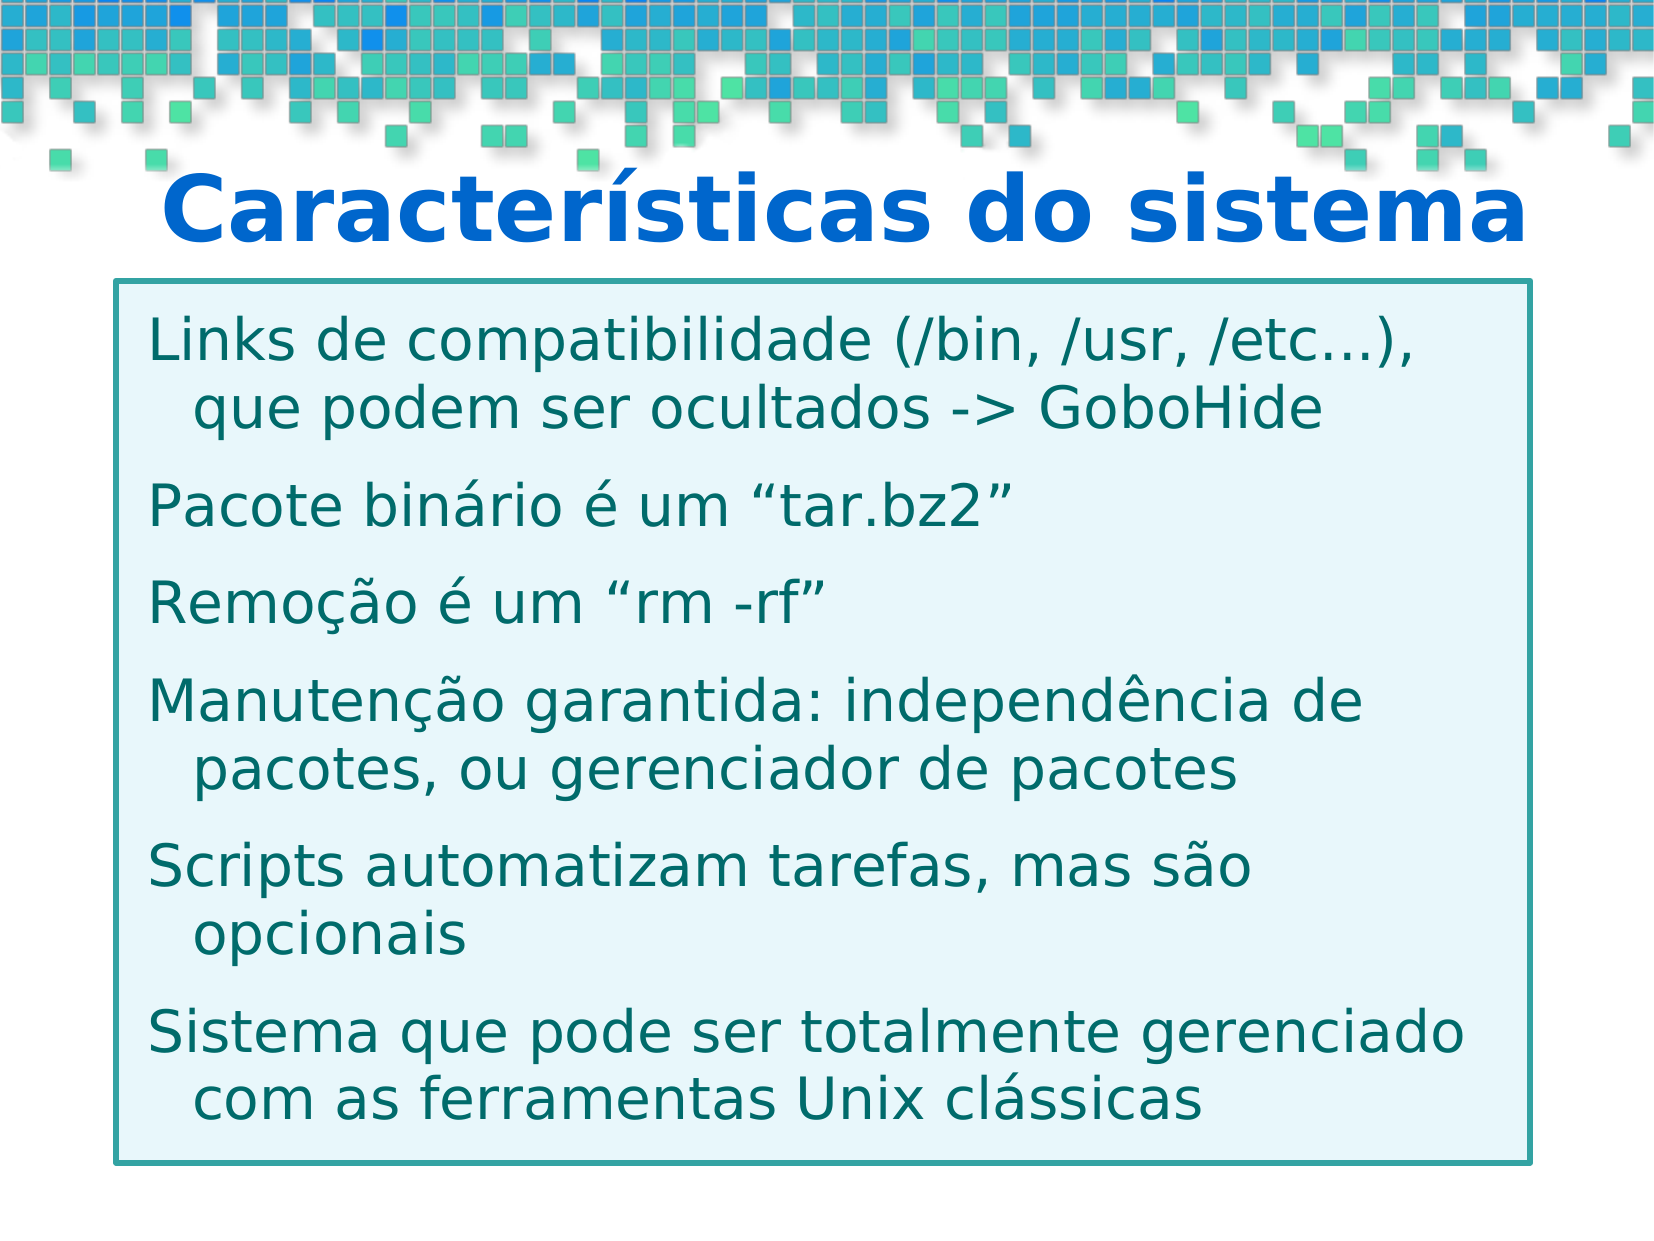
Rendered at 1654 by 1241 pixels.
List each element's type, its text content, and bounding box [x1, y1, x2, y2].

title Características do sistema [112, 132, 1581, 287]
picture [0, 0, 1654, 185]
list Links de compatibilidade (/bin, /usr, /etc...), que podem ser ocultados -> GoboHide Pacote binário é um “tar.bz2” Remoção é um “rm -rf” Manutenção garantida: independência de pacotes, ou gerenciador de pacotes Scripts automatizam tarefas, mas são opcionais Sistema que pode ser totalmente gerenciado com as ferramentas Unix clássicas [121, 306, 1534, 1160]
